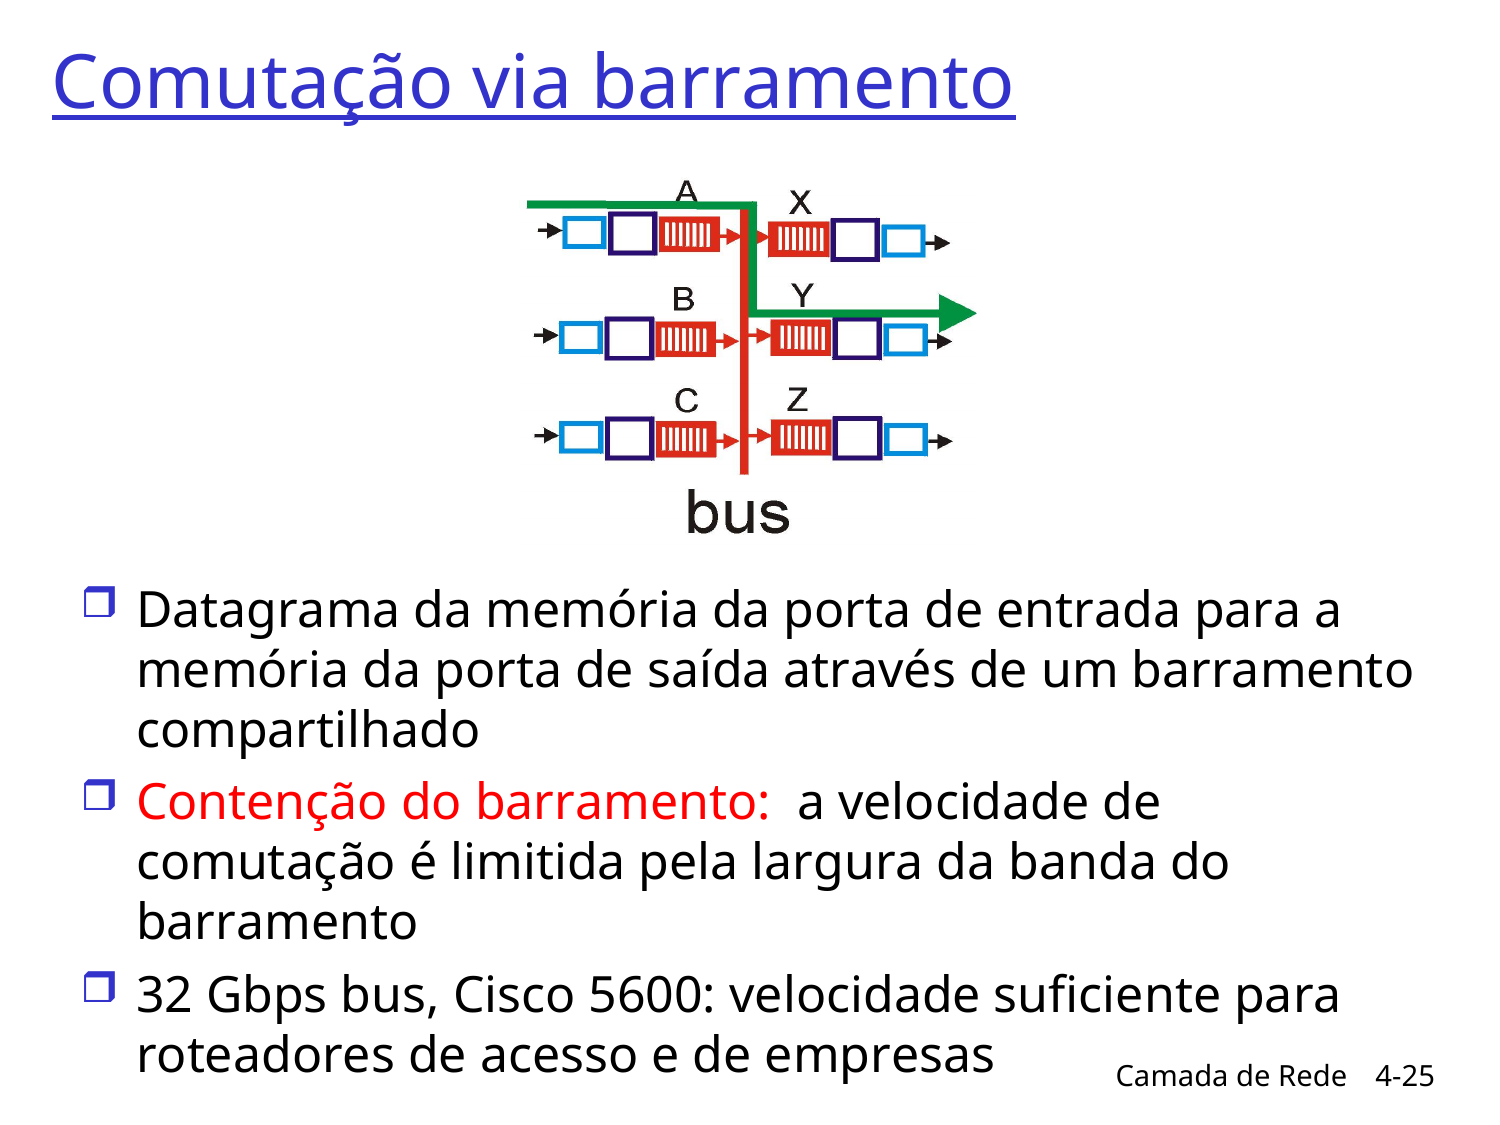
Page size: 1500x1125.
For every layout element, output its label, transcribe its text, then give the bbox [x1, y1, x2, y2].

text_box 4-<número> [1339, 1050, 1451, 1125]
picture [519, 169, 977, 545]
text_box Comutação via barramento [36, 22, 1313, 136]
text_box Datagrama da memória da porta de entrada para a memória da porta de saída através de um barramento compartilhado Contenção do barramento: a velocidade de comutação é limitida pela largura da banda do barramento 32 Gbps bus, Cisco 5600: velocidade suficiente para roteadores de acesso e de empresas [65, 497, 1447, 1079]
text_box Camada de Rede [887, 1079, 1339, 1125]
